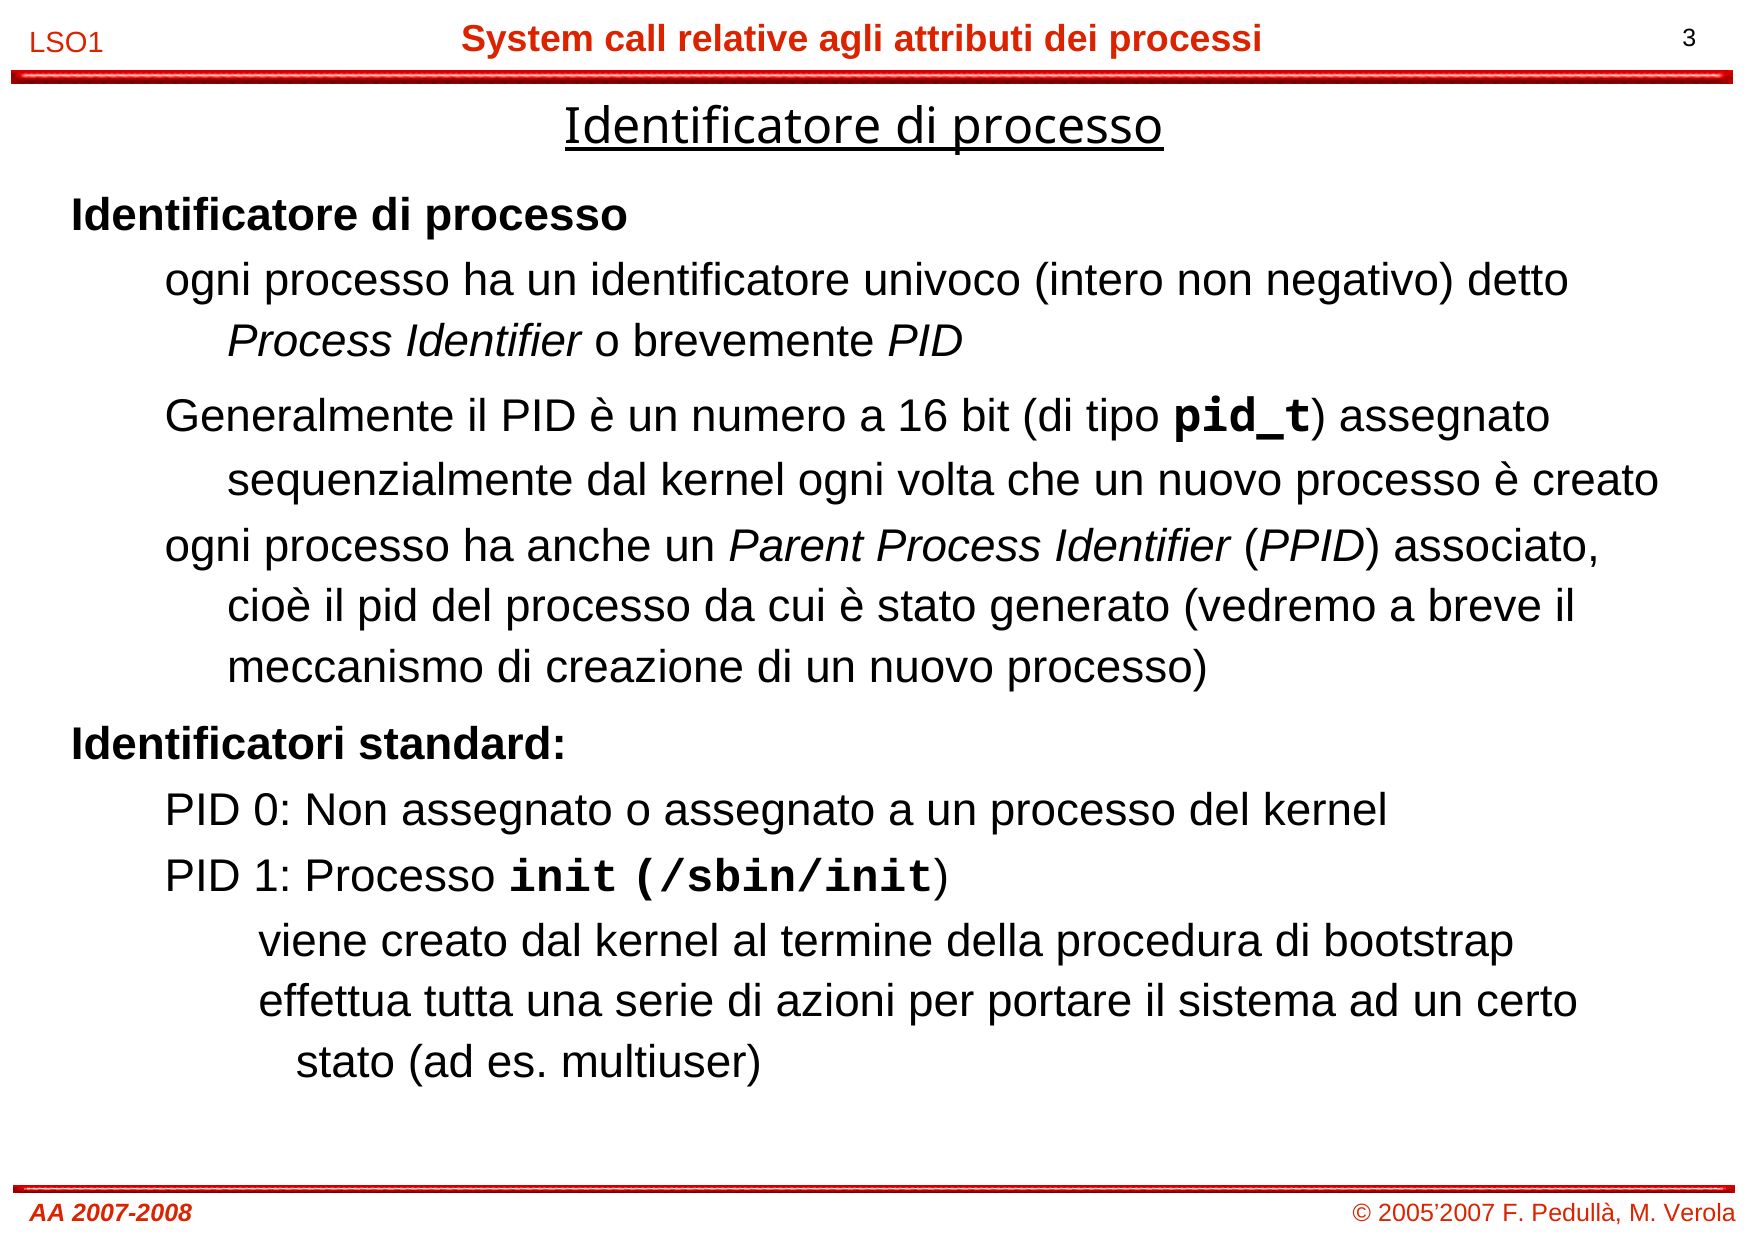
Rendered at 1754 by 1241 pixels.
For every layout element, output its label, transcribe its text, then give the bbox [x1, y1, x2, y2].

list Identificatore di processo ogni processo ha un identificatore univoco (intero non negativo) detto Process Identifier o brevemente PID Generalmente il PID è un numero a 16 bit (di tipo pid_t) assegnato sequenzialmente dal kernel ogni volta che un nuovo processo è creato ogni processo ha anche un Parent Process Identifier (PPID) associato, cioè il pid del processo da cui è stato generato (vedremo a breve il meccanismo di creazione di un nuovo processo) Identificatori standard: PID 0: Non assegnato o assegnato a un processo del kernel PID 1: Processo init (/sbin/init) viene creato dal kernel al termine della procedura di bootstrap effettua tutta una serie di azioni per portare il sistema ad un certo stato (ad es. multiuser) [56, 177, 1694, 1086]
picture [13, 1185, 1735, 1193]
title Identificatore di processo [497, 78, 1233, 174]
picture [11, 70, 1733, 84]
